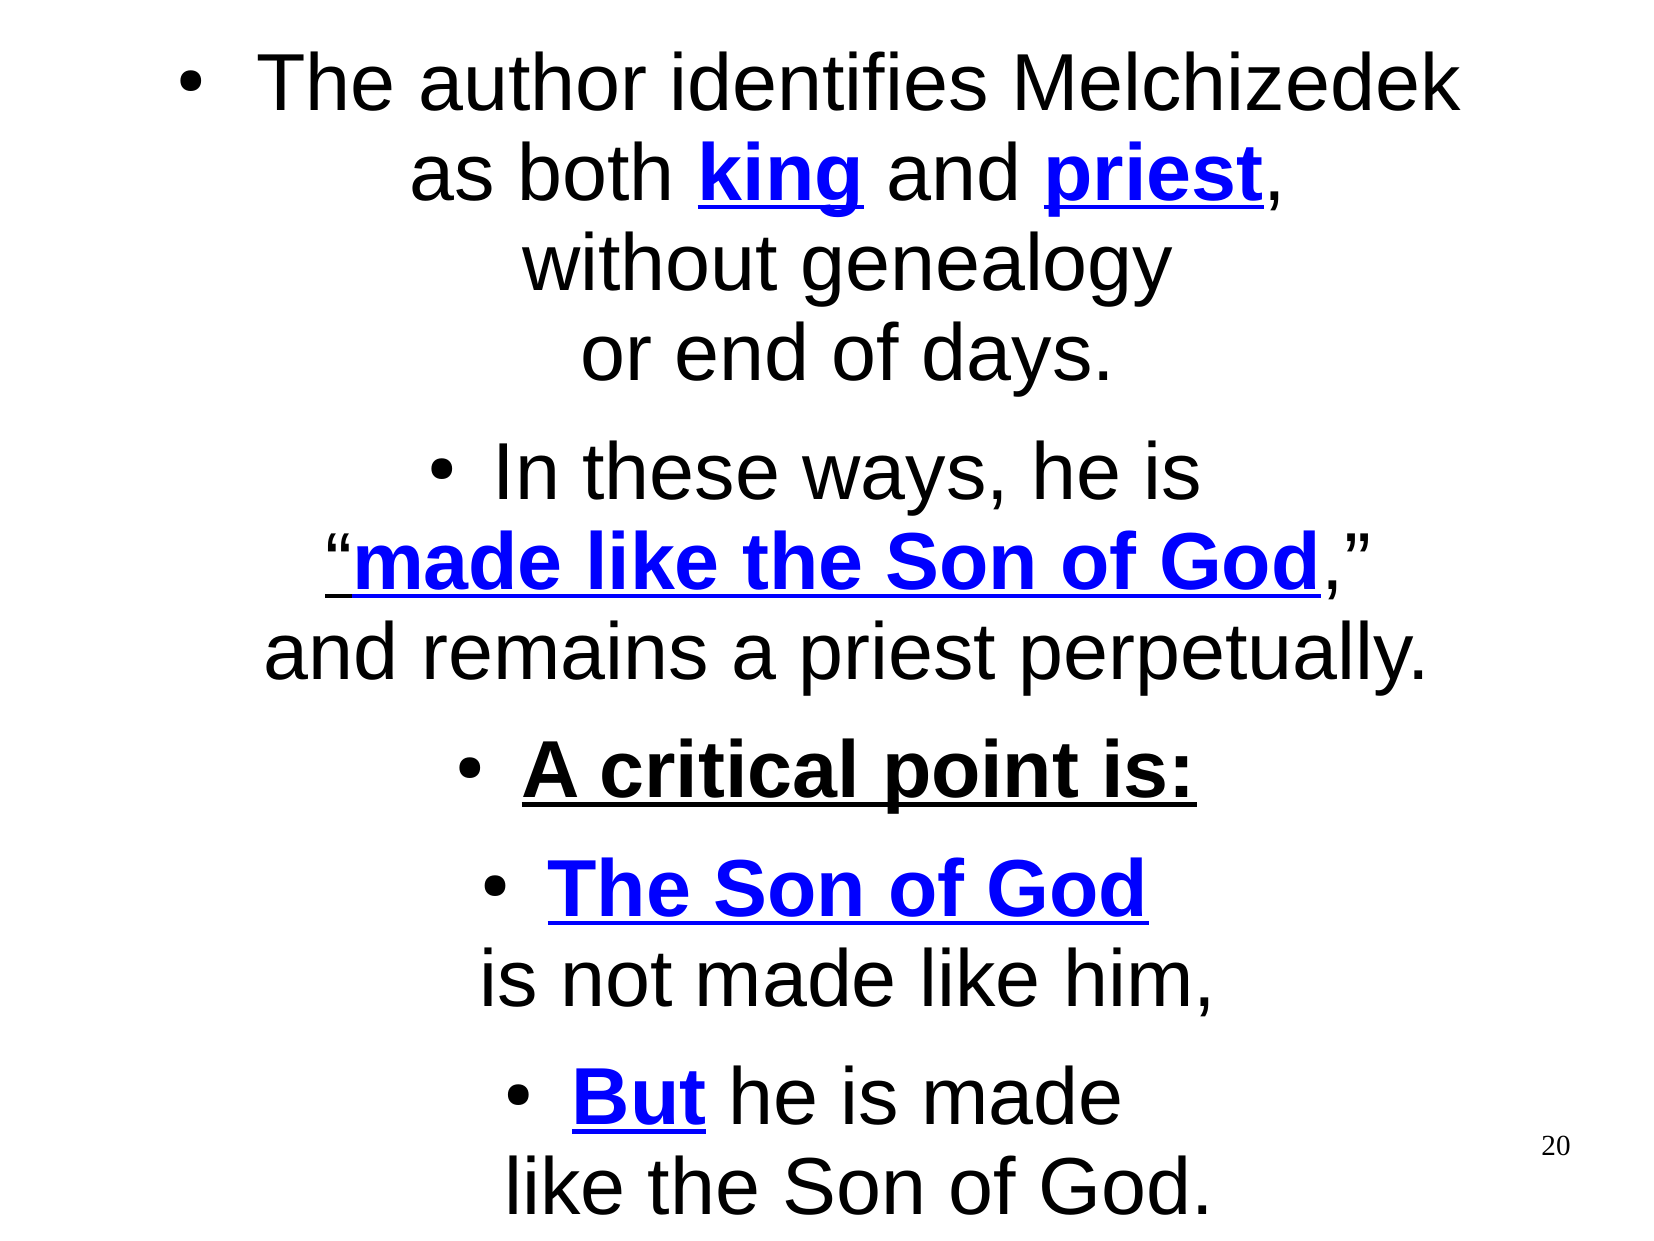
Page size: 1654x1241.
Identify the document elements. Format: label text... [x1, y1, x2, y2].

list The author identifies Melchizedek as both king and priest, without genealogy or end of days. In these ways, he is “made like the Son of God,” and remains a priest perpetually. A critical point is: The Son of God is not made like him, But he is made like the Son of God. [37, 37, 1613, 1238]
